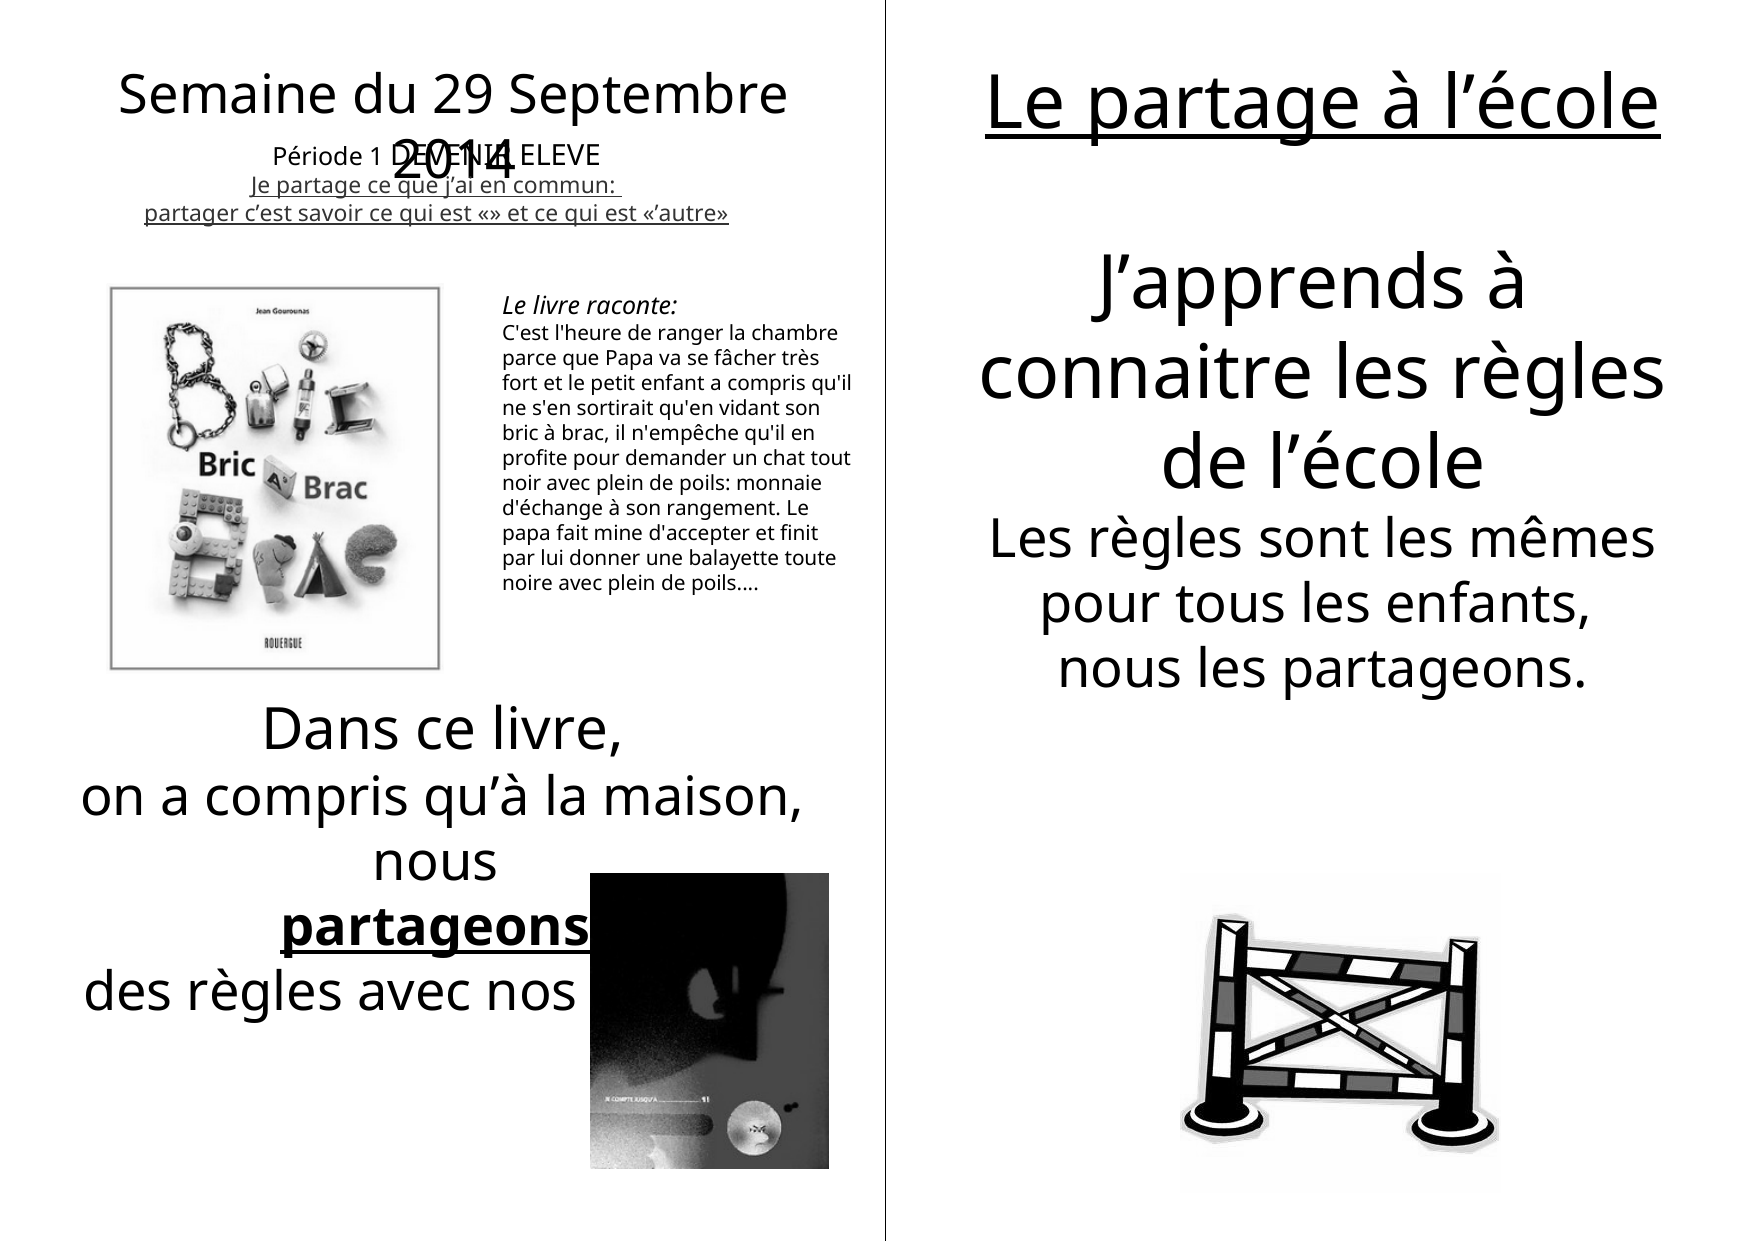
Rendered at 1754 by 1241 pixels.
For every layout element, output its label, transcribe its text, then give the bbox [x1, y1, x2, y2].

text_box Le partage à l’école J’apprends à connaitre les règles de l’école Les règles sont les mêmes pour tous les enfants, nous les partageons. [921, 47, 1725, 1170]
picture [1180, 873, 1501, 1193]
picture [590, 873, 829, 1169]
picture [106, 283, 444, 674]
text_box Période 1 DEVENIR ELEVE Je partage ce que j’ai en commun: partager c’est savoir ce qui est «» et ce qui est «’autre» [11, 130, 862, 284]
text_box Le livre raconte: C'est l'heure de ranger la chambre parce que Papa va se fâcher très fort et le petit enfant a compris qu'il ne s'en sortirait qu'en vidant son bric à brac, il n'empêche qu'il en profite pour demander un chat tout noir avec plein de poils: monnaie d'échange à son rangement. Le papa fait mine d'accepter et finit par lui donner une balayette toute noire avec plein de poils.... [496, 283, 863, 662]
text_box Dans ce livre, on a compris qu’à la maison, nous partageons des règles avec nos parents [35, 685, 851, 1241]
text_box Semaine du 29 Septembre 2014 [46, 53, 863, 148]
